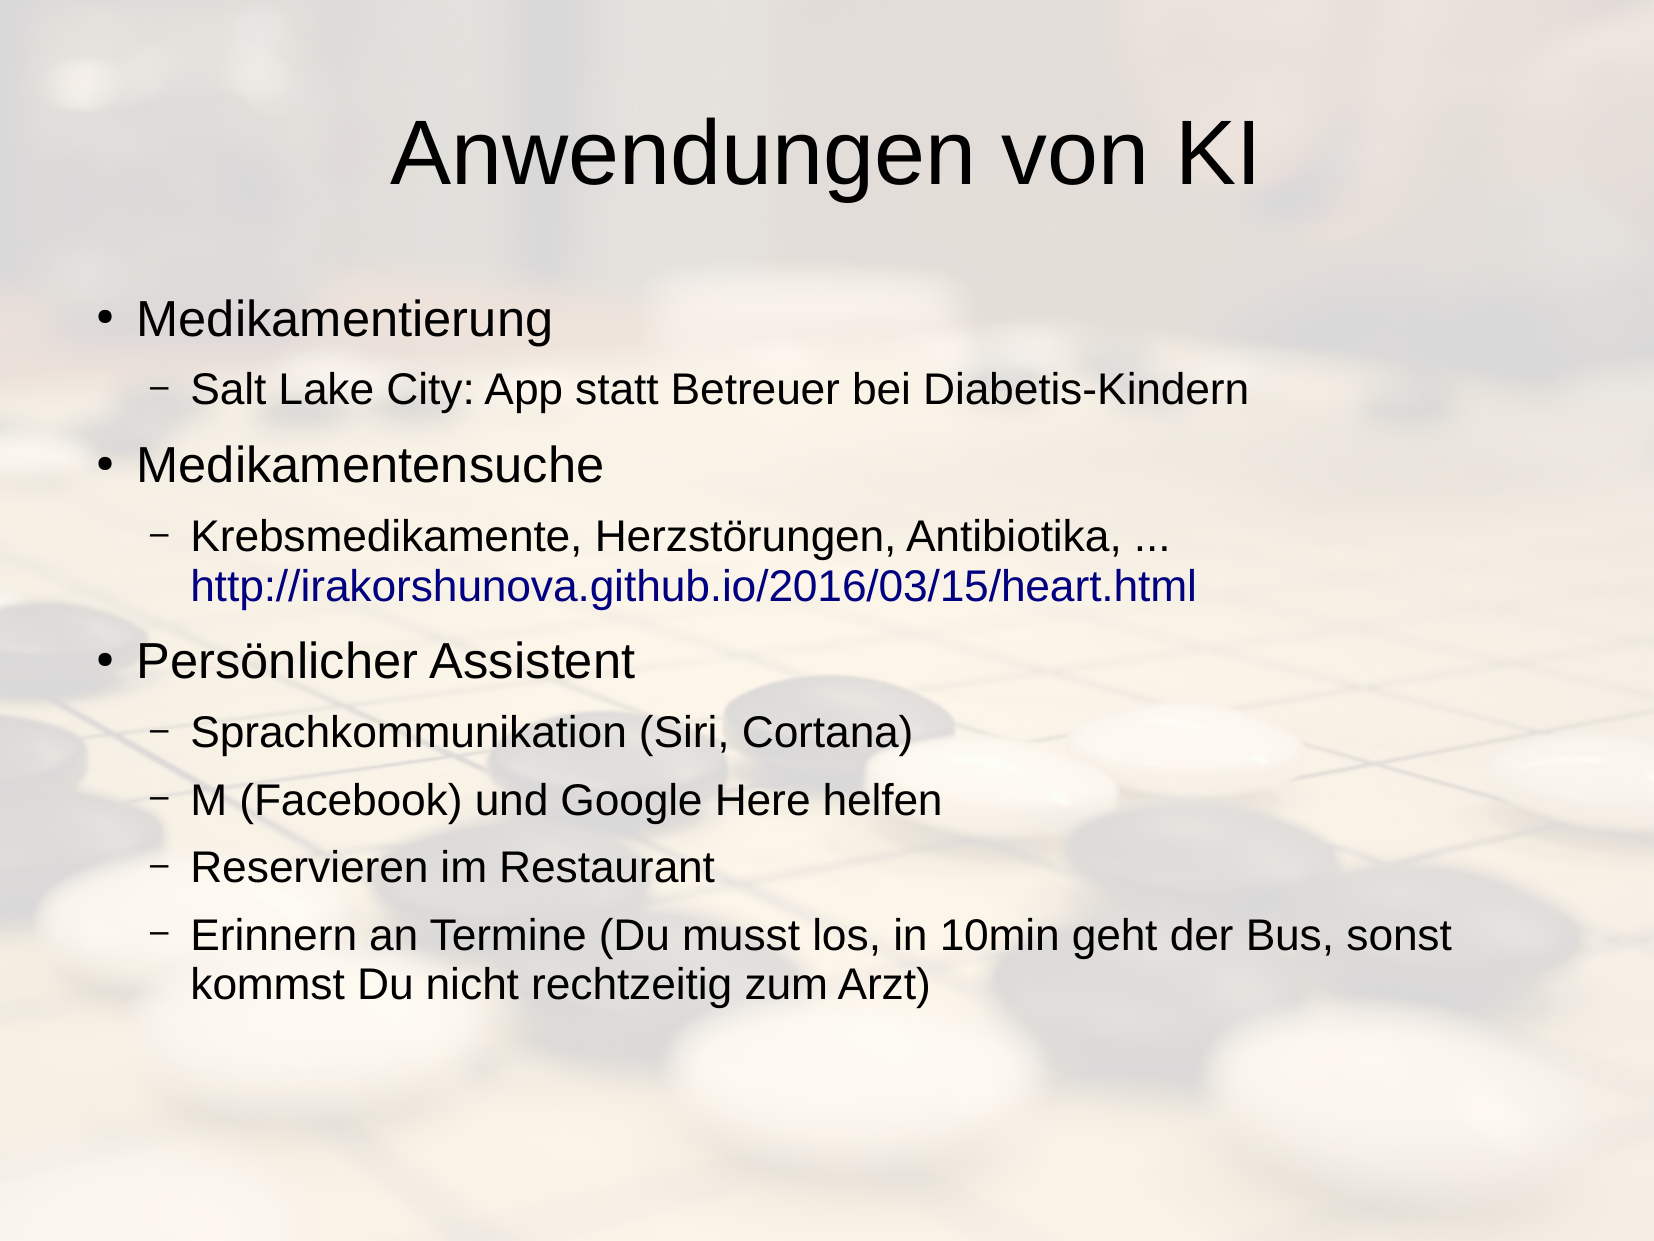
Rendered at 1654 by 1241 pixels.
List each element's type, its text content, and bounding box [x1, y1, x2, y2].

title Anwendungen von KI [82, 49, 1571, 257]
list Medikamentierung Salt Lake City: App statt Betreuer bei Diabetis-Kindern Medikamentensuche Krebsmedikamente, Herzstörungen, Antibiotika, ... http://irakorshunova.github.io/2016/03/15/heart.html Persönlicher Assistent Sprachkommunikation (Siri, Cortana) M (Facebook) und Google Here helfen Reservieren im Restaurant Erinnern an Termine (Du musst los, in 10min geht der Bus, sonst kommst Du nicht rechtzeitig zum Arzt) [82, 290, 1571, 1010]
